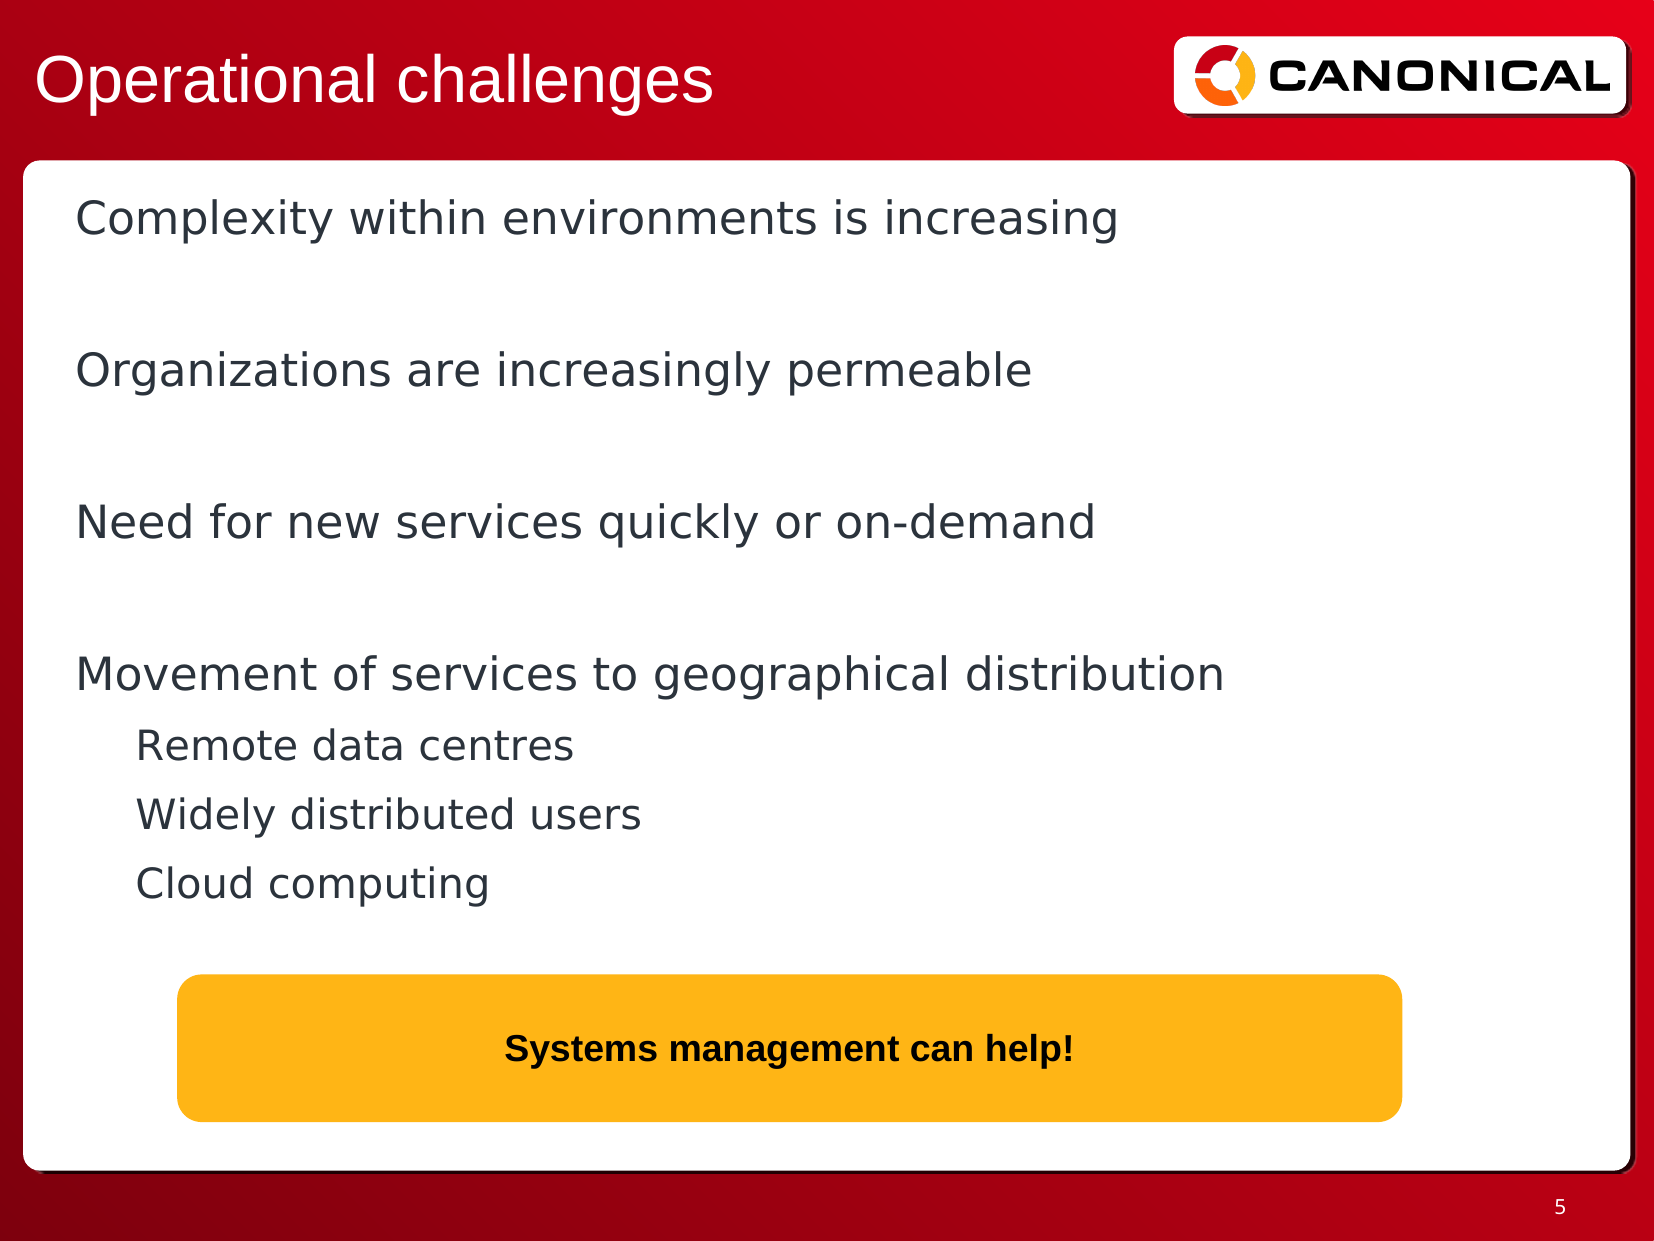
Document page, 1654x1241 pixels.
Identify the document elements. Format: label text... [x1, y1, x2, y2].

text_box Systems management can help! [177, 974, 1403, 1123]
list Complexity within environments is increasing Organizations are increasingly permeable Need for new services quickly or on-demand Movement of services to geographical distribution Remote data centres Widely distributed users Cloud computing [74, 196, 1589, 1075]
title Operational challenges [34, 26, 1548, 143]
picture [1548, 45, 1610, 106]
